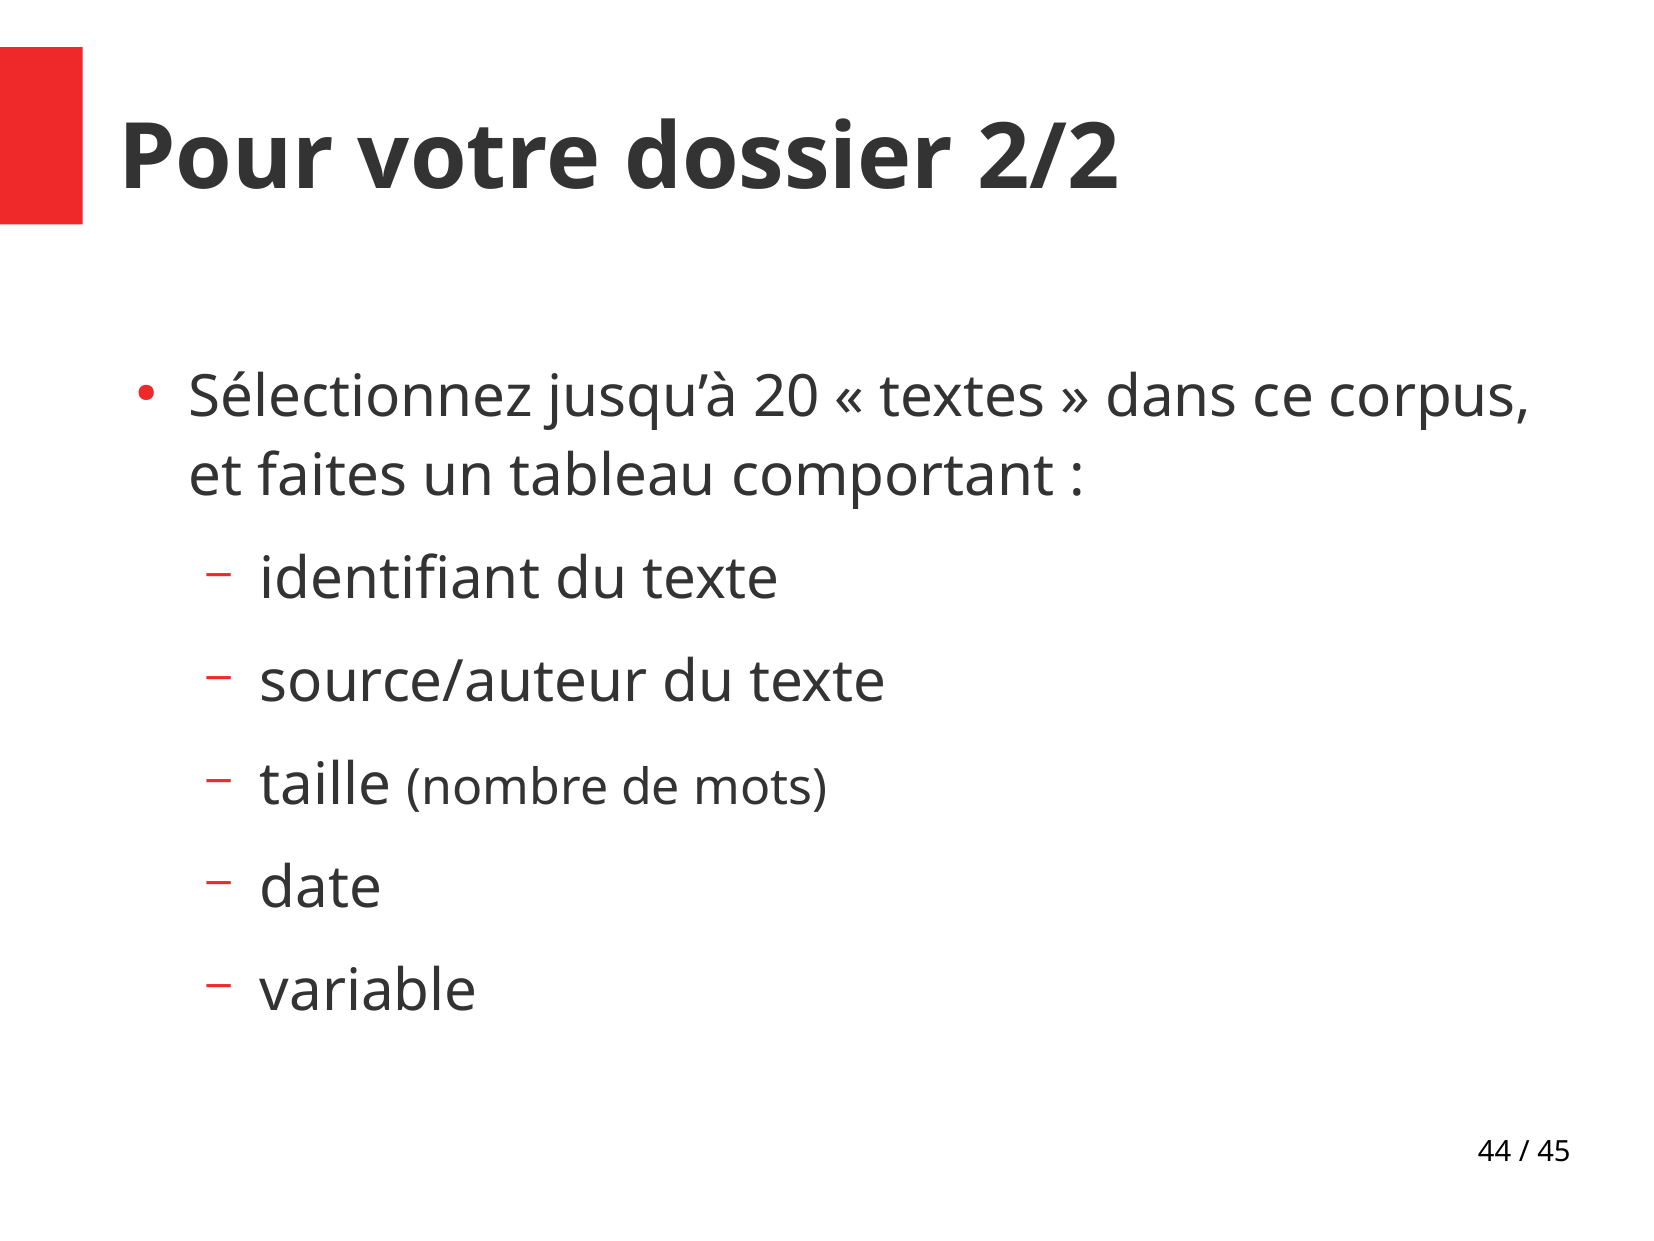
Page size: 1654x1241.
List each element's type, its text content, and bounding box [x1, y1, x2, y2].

list Sélectionnez jusqu’à 20 « textes » dans ce corpus, et faites un tableau comportant : identifiant du texte source/auteur du texte taille (nombre de mots) date variable [118, 354, 1536, 1074]
title Pour votre dossier 2/2 [118, 49, 1571, 257]
